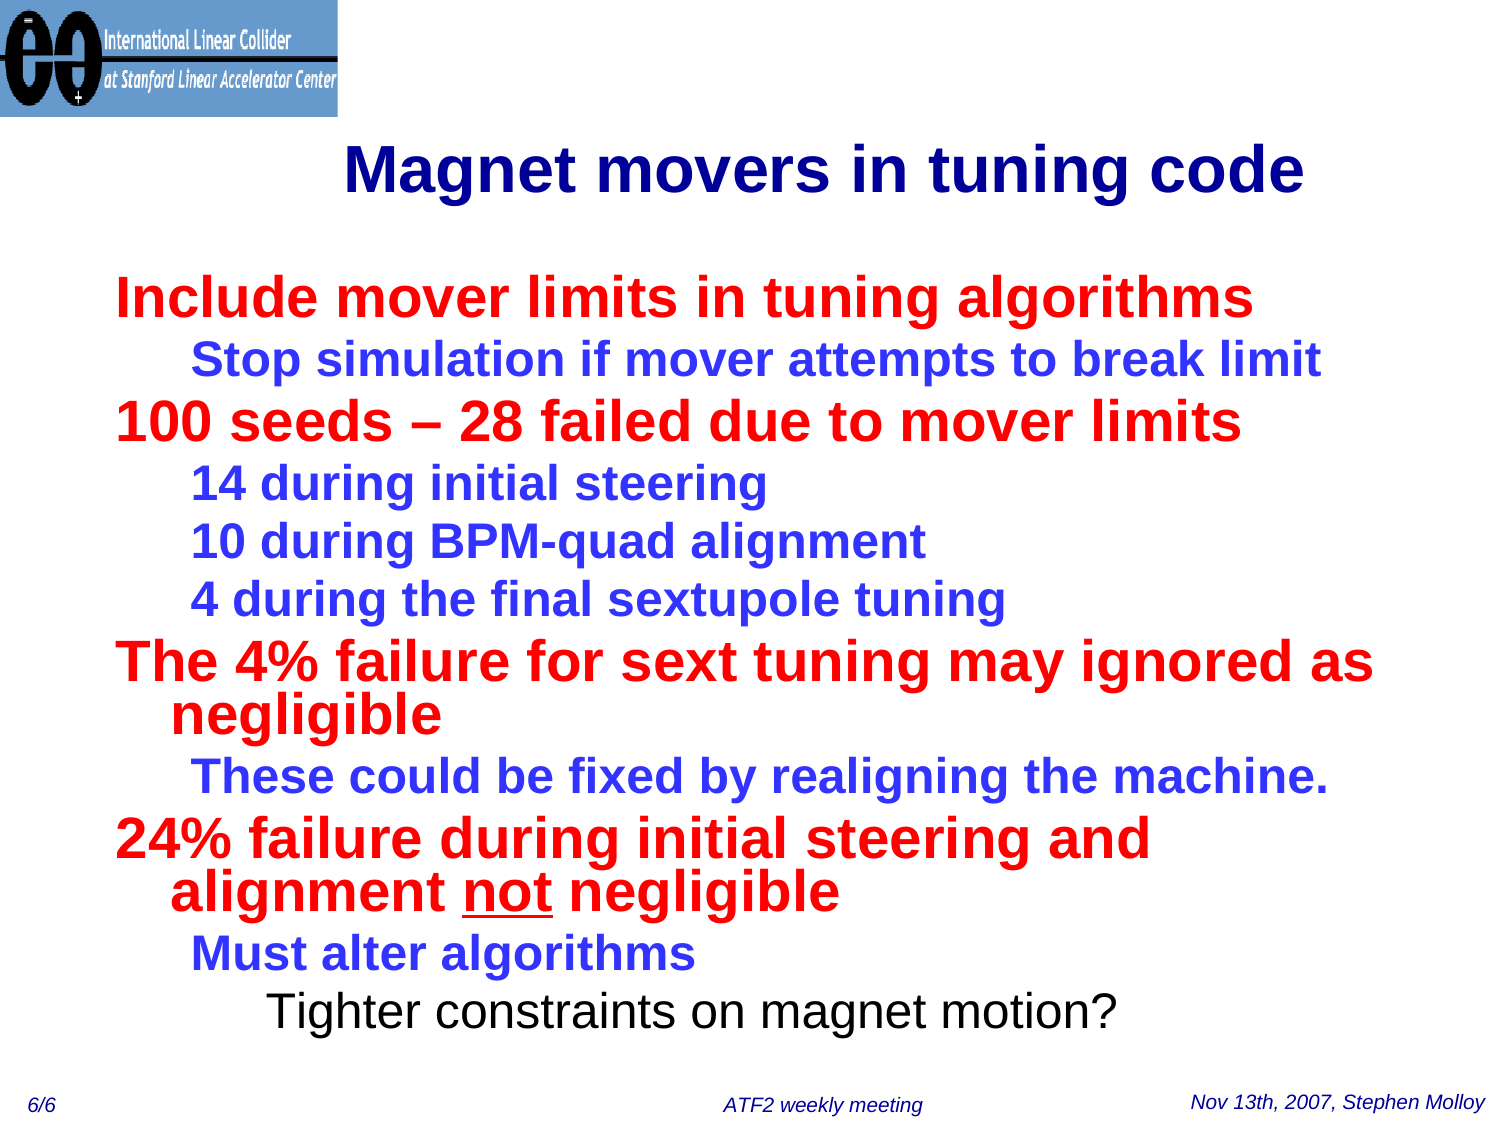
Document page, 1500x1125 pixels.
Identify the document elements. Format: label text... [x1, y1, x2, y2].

title Magnet movers in tuning code [337, 87, 1313, 263]
picture [0, 0, 338, 117]
list Include mover limits in tuning algorithms Stop simulation if mover attempts to break limit 100 seeds – 28 failed due to mover limits 14 during initial steering 10 during BPM-quad alignment 4 during the final sextupole tuning The 4% failure for sext tuning may ignored as negligible These could be fixed by realigning the machine. 24% failure during initial steering and alignment not negligible Must alter algorithms Tighter constraints on magnet motion? [115, 275, 1390, 1050]
